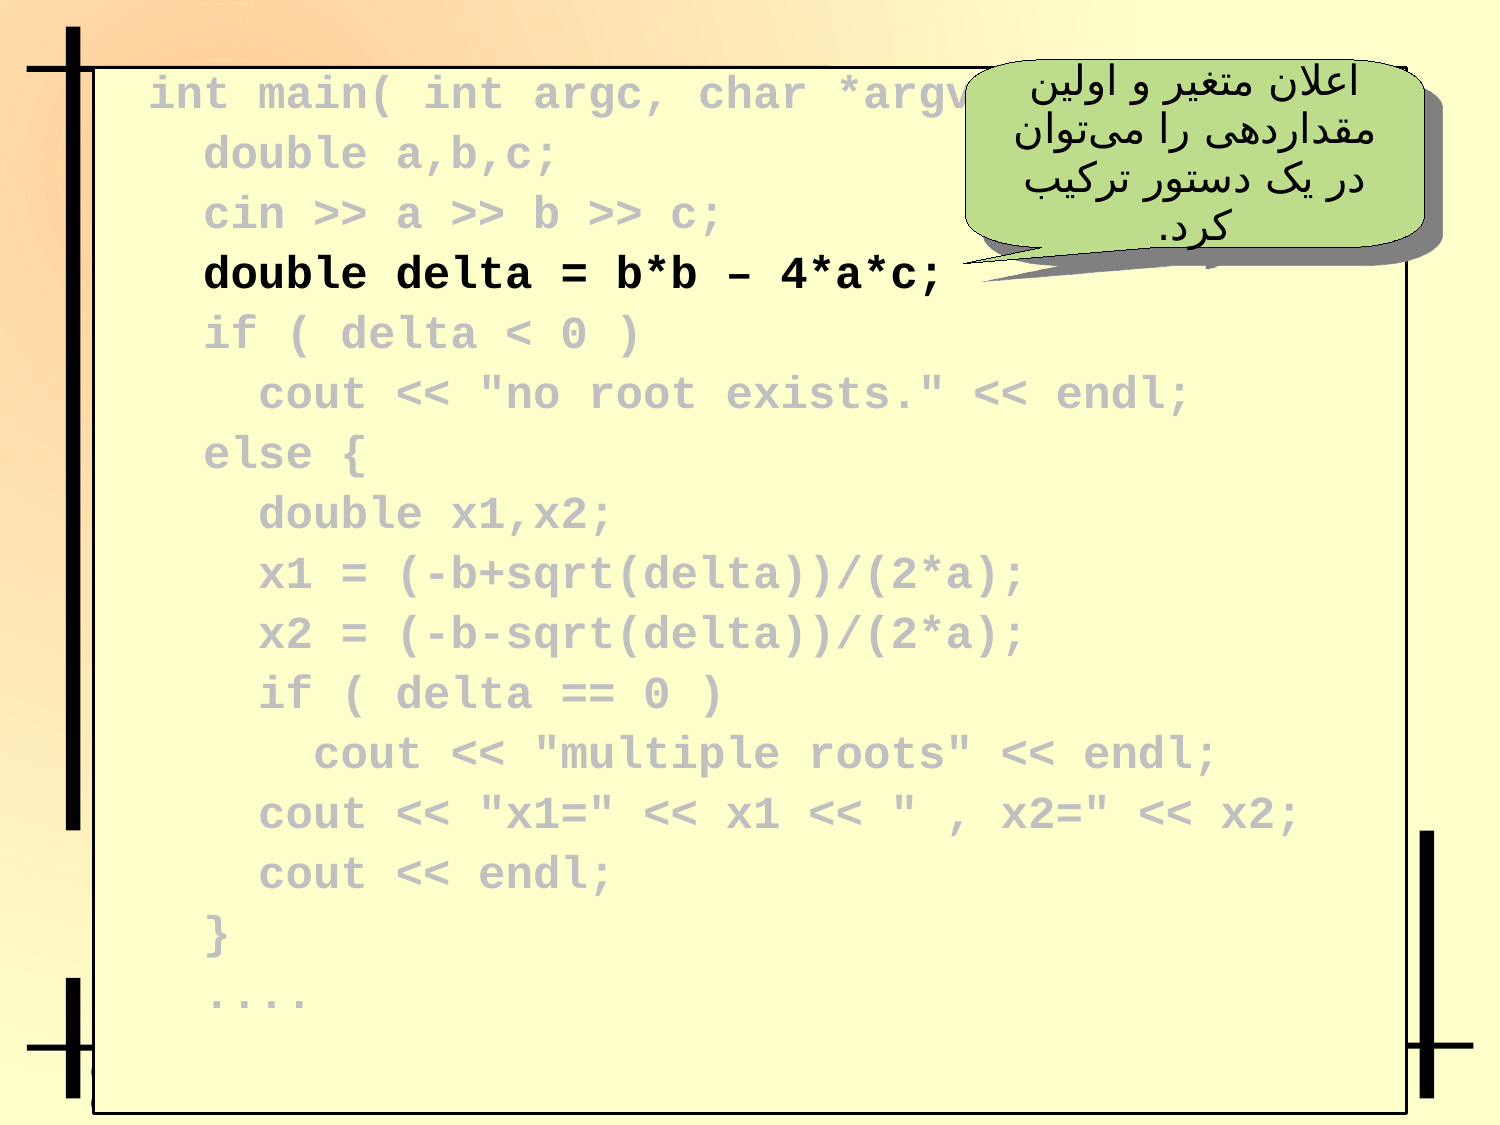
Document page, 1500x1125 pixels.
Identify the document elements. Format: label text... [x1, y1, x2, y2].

text_box اعلان متغیر و اولین مقداردهی را می‌توان در یک دستور ترکیب کرد. [963, 59, 1425, 264]
list int main( int argc, char *argv[]){ double a,b,c; cin >> a >> b >> c; double delta = b*b – 4*a*c; if ( delta < 0 ) cout << "no root exists." << endl; else { double x1,x2; x1 = (-b+sqrt(delta))/(2*a); x2 = (-b-sqrt(delta))/(2*a); if ( delta == 0 ) cout << "multiple roots" << endl; cout << "x1=" << x1 << " , x2=" << x2; cout << endl; } .... [93, 67, 1407, 1114]
